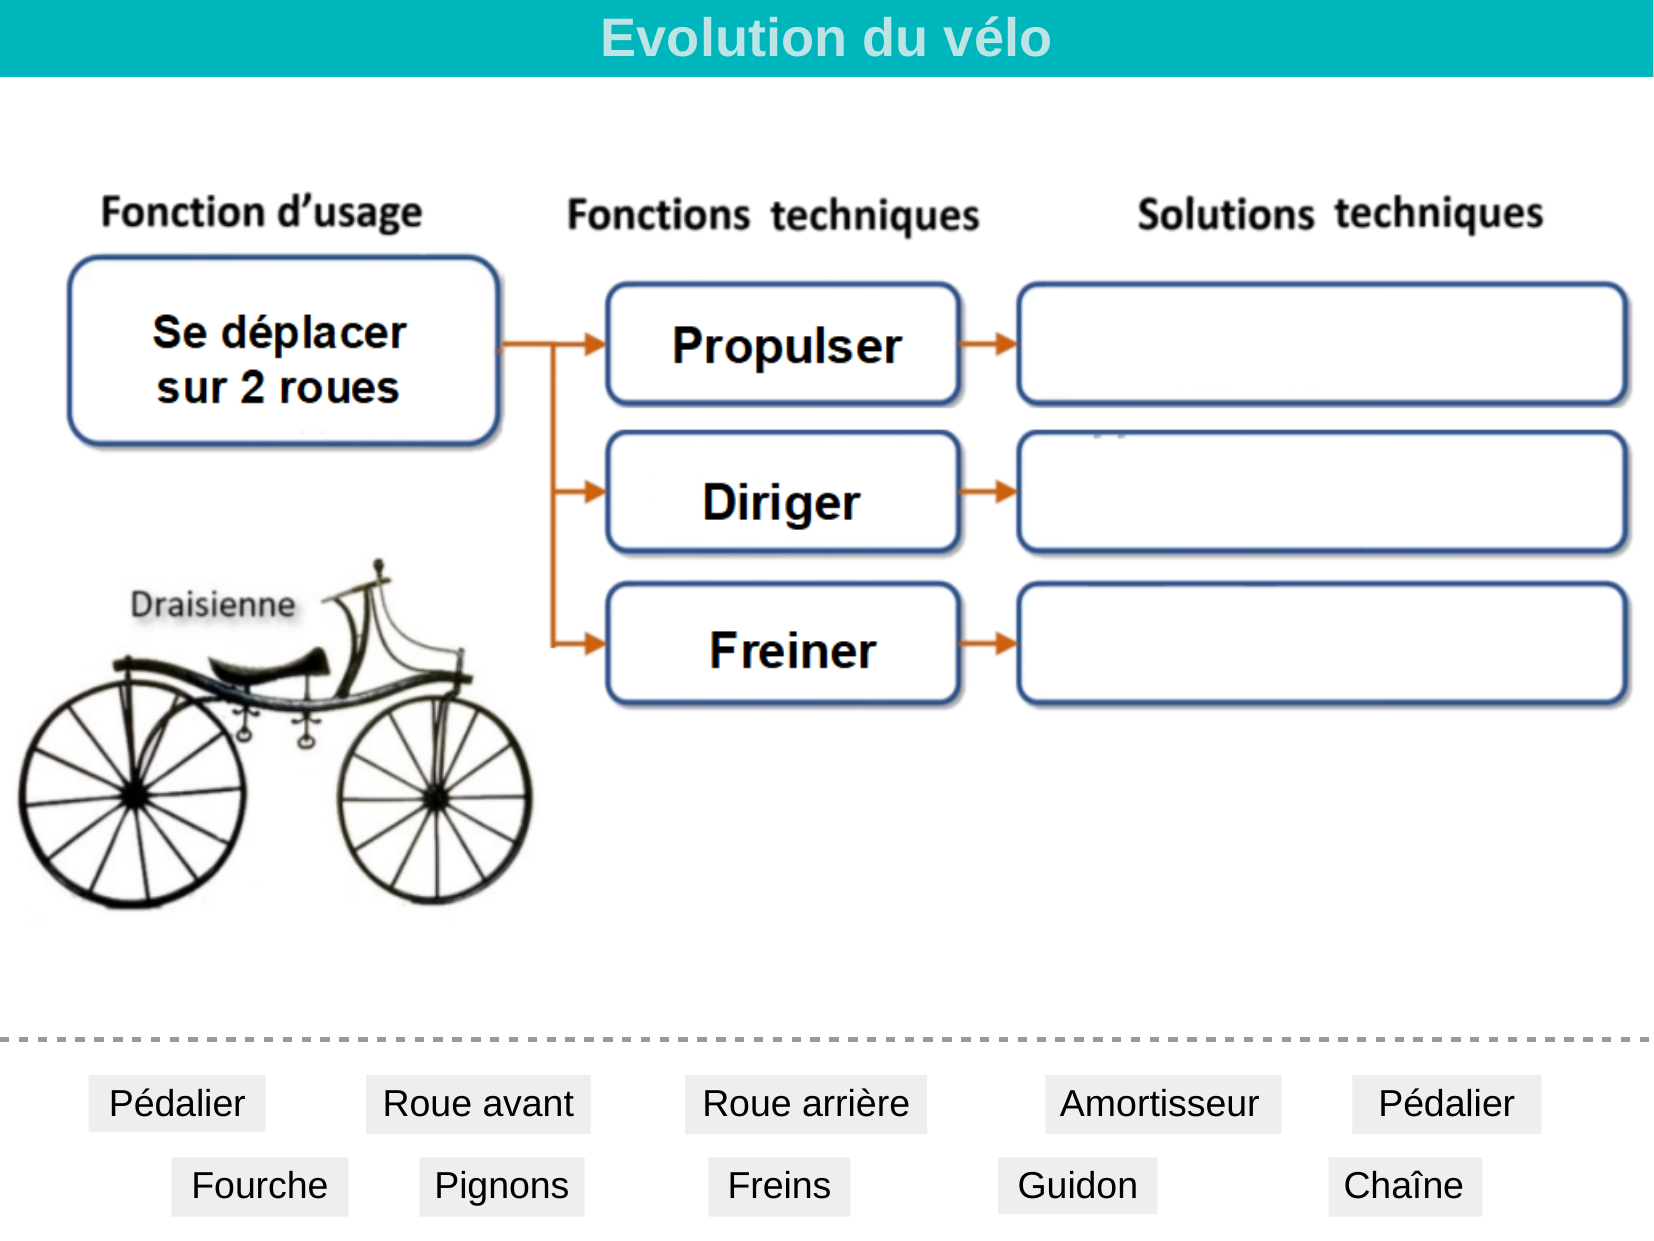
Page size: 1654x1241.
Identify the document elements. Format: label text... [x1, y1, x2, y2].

text_box Pédalier [88, 1074, 266, 1132]
text_box Pédalier [1352, 1074, 1542, 1134]
text_box Freins [708, 1157, 851, 1217]
text_box Guidon [998, 1157, 1158, 1215]
text_box Pignons [419, 1157, 585, 1217]
text_box Chaîne [1328, 1157, 1483, 1217]
text_box Roue arrière [685, 1074, 928, 1134]
text_box Fourche [171, 1157, 349, 1217]
text_box Roue avant [366, 1074, 591, 1134]
text_box Evolution du vélo [0, 0, 1654, 77]
text_box Amortisseur [1045, 1074, 1282, 1134]
picture [11, 165, 1642, 945]
